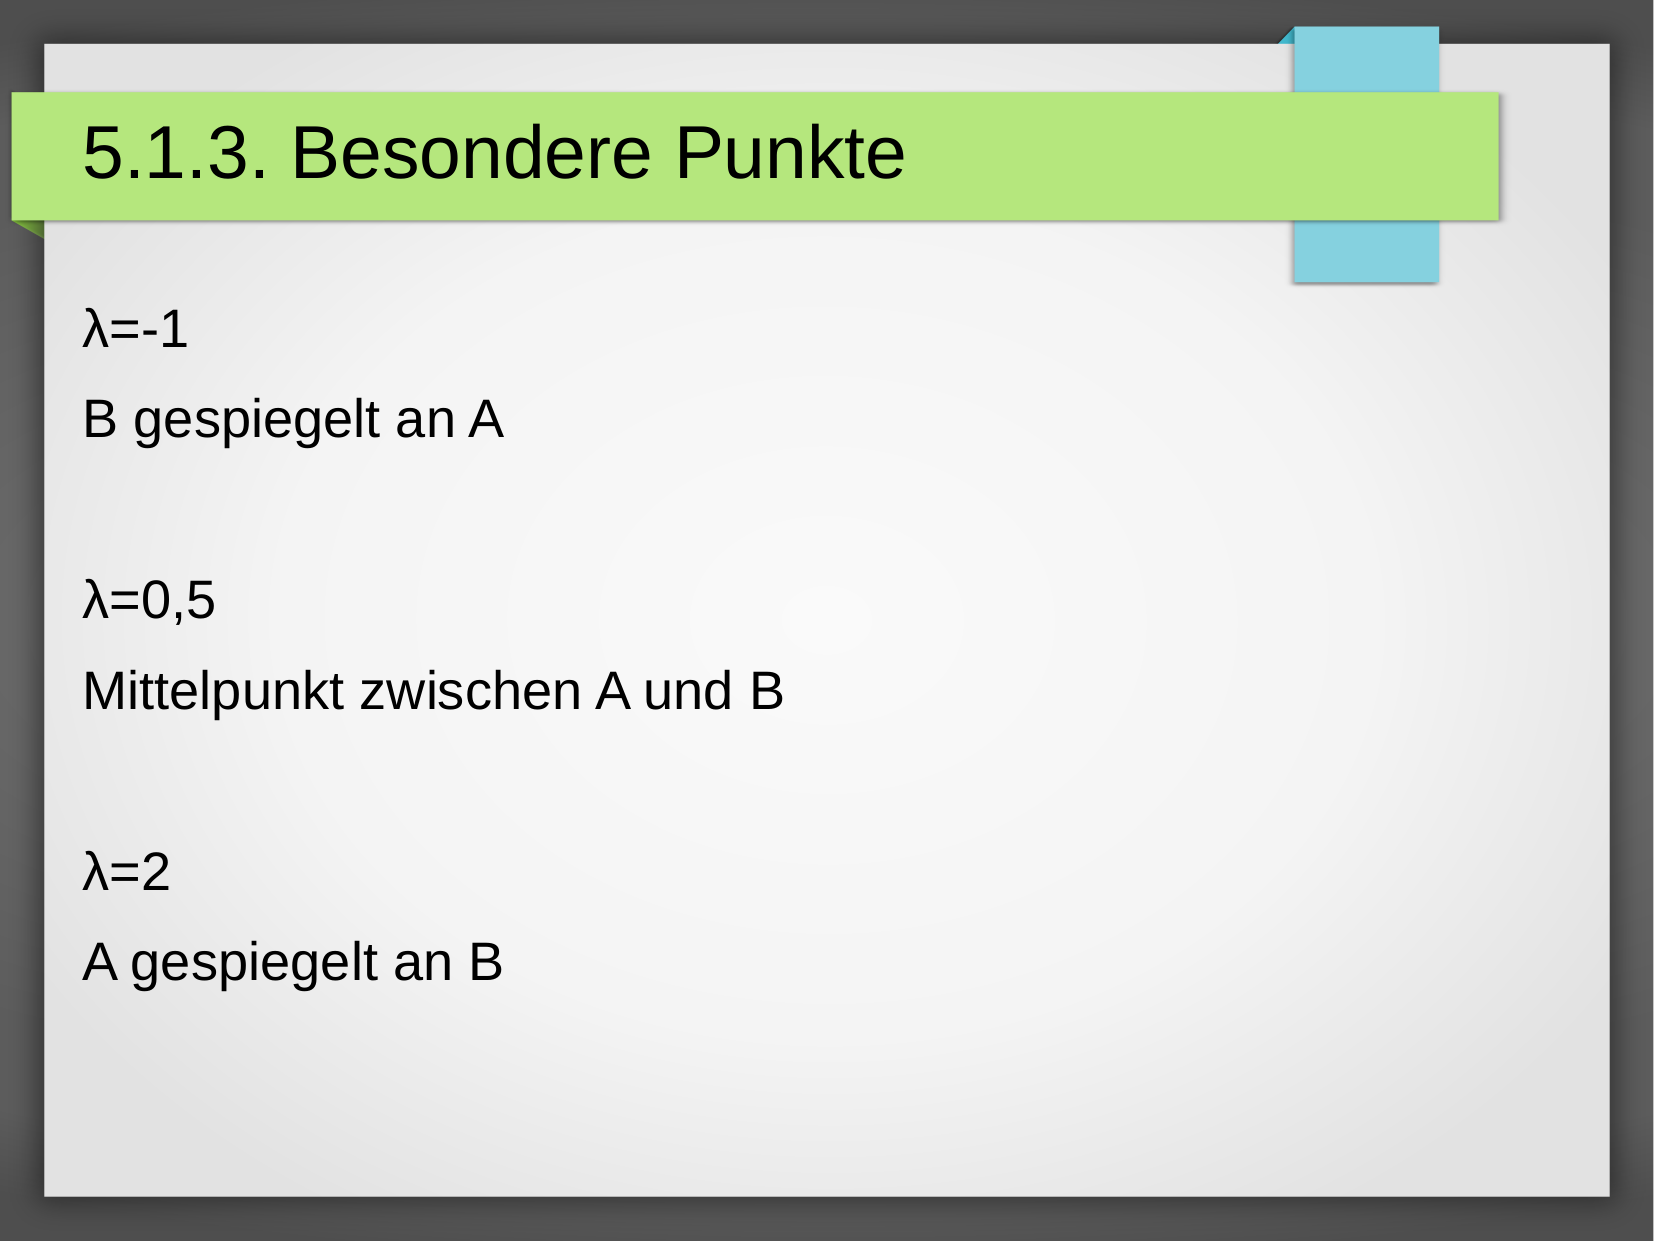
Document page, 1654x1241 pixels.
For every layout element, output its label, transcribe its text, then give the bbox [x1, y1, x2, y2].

title 5.1.3. Besondere Punkte [82, 94, 1264, 213]
list λ=-1 B gespiegelt an A λ=0,5 Mittelpunkt zwischen A und B λ=2 A gespiegelt an B [82, 295, 1571, 1015]
picture [0, 0, 1654, 1241]
